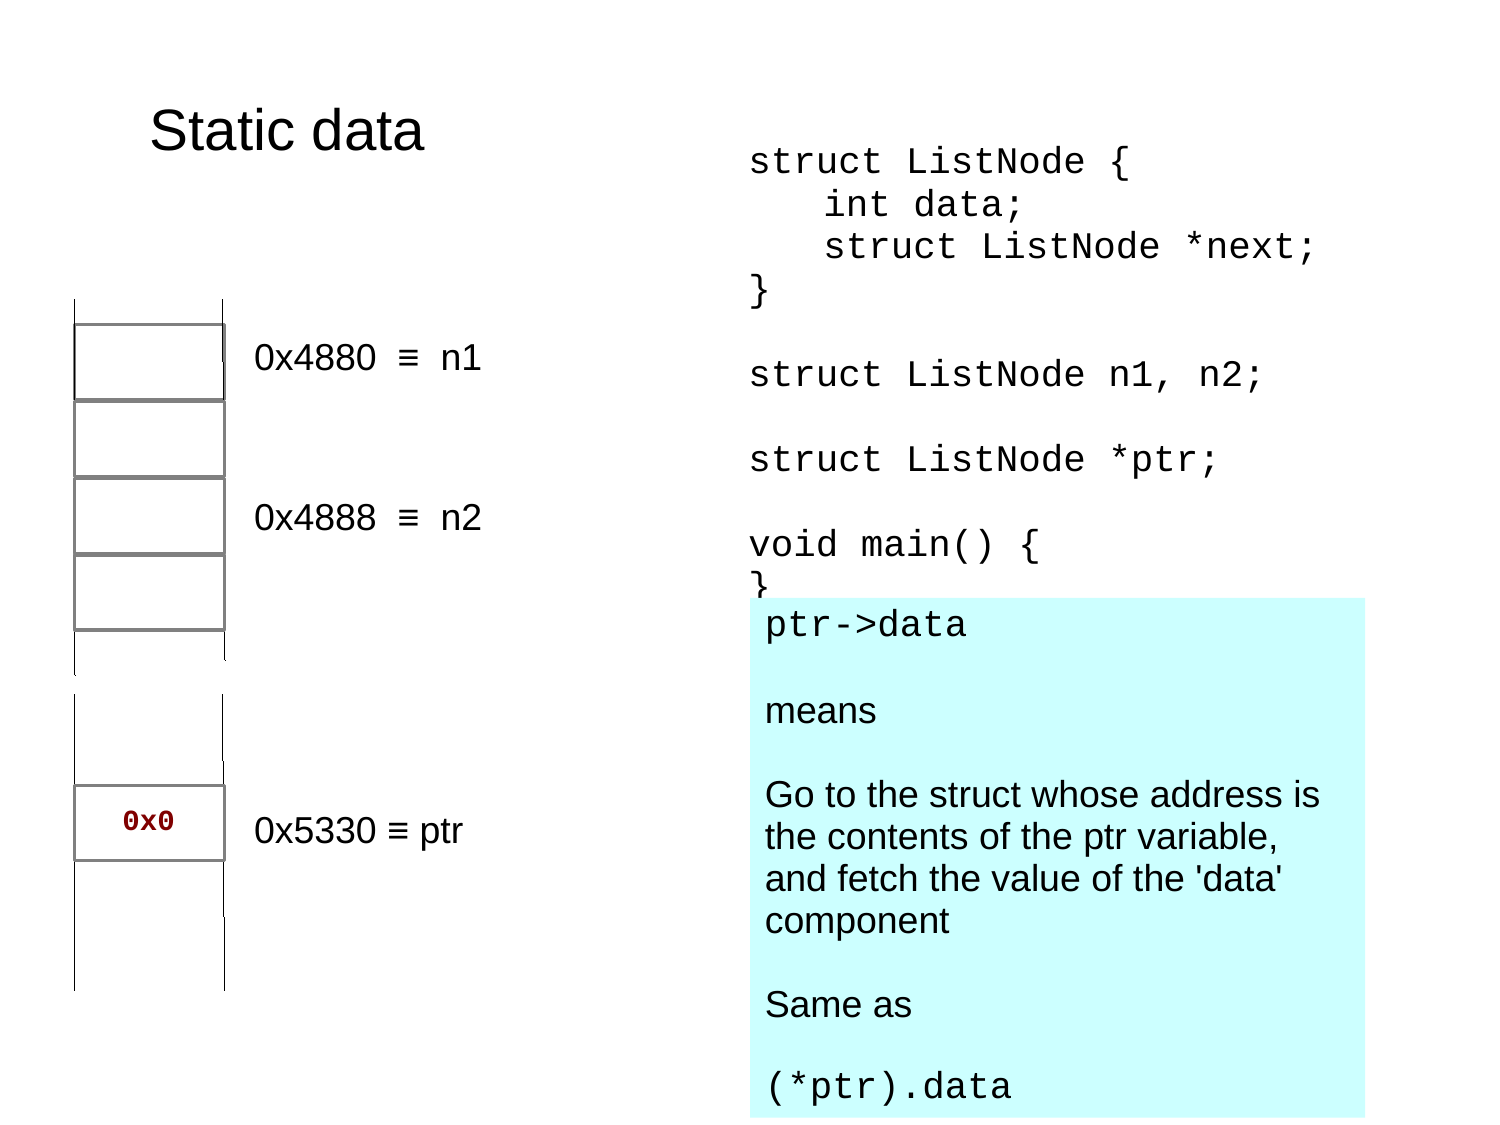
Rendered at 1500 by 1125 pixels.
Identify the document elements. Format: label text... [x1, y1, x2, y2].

text_box 0x0 [74, 798, 223, 851]
text_box 0x4880 ≡ n1 [239, 329, 705, 389]
text_box 0x5330 ≡ ptr [239, 801, 705, 862]
text_box struct ListNode { int data; struct ListNode *next; } struct ListNode n1, n2; struct ListNode *ptr; void main() { } [733, 135, 1454, 563]
text_box Static data [135, 90, 1156, 235]
text_box 0x4888 ≡ n2 [239, 488, 705, 549]
text_box ptr->data means Go to the struct whose address is the contents of the ptr variable, and fetch the value of the 'data' component Same as (*ptr).data [750, 597, 1366, 1108]
